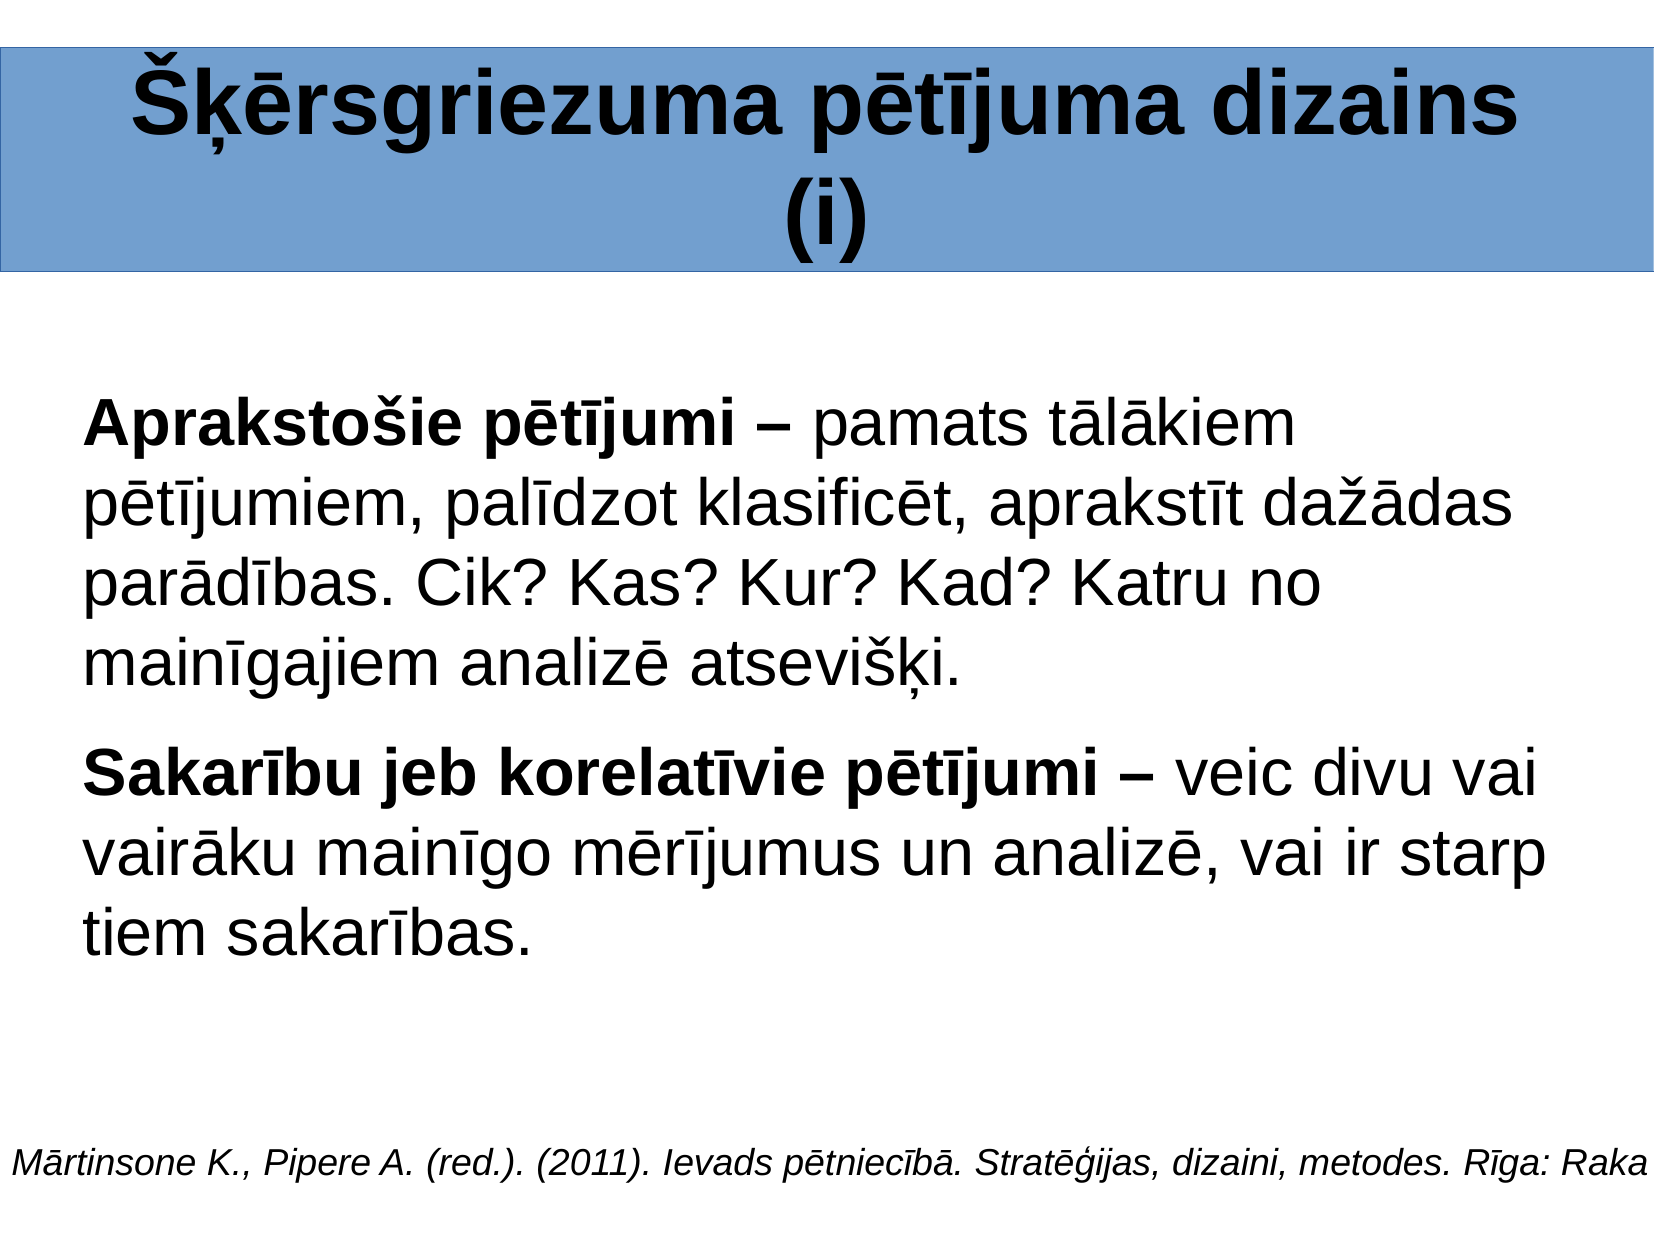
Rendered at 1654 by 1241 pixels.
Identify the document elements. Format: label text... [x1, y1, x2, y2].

text_box Mārtinsone K., Pipere A. (red.). (2011). Ievads pētniecībā. Stratēģijas, dizaini, metodes. Rīga: Raka [0, 1133, 1654, 1191]
text_box [0, 47, 1654, 272]
title Šķērsgriezuma pētījuma dizains (i) [82, 49, 1571, 257]
list Aprakstošie pētījumi – pamats tālākiem pētījumiem, palīdzot klasificēt, aprakstīt dažādas parādības. Cik? Kas? Kur? Kad? Katru no mainīgajiem analizē atsevišķi. Sakarību jeb korelatīvie pētījumi – veic divu vai vairāku mainīgo mērījumus un analizē, vai ir starp tiem sakarības. [82, 378, 1619, 1099]
